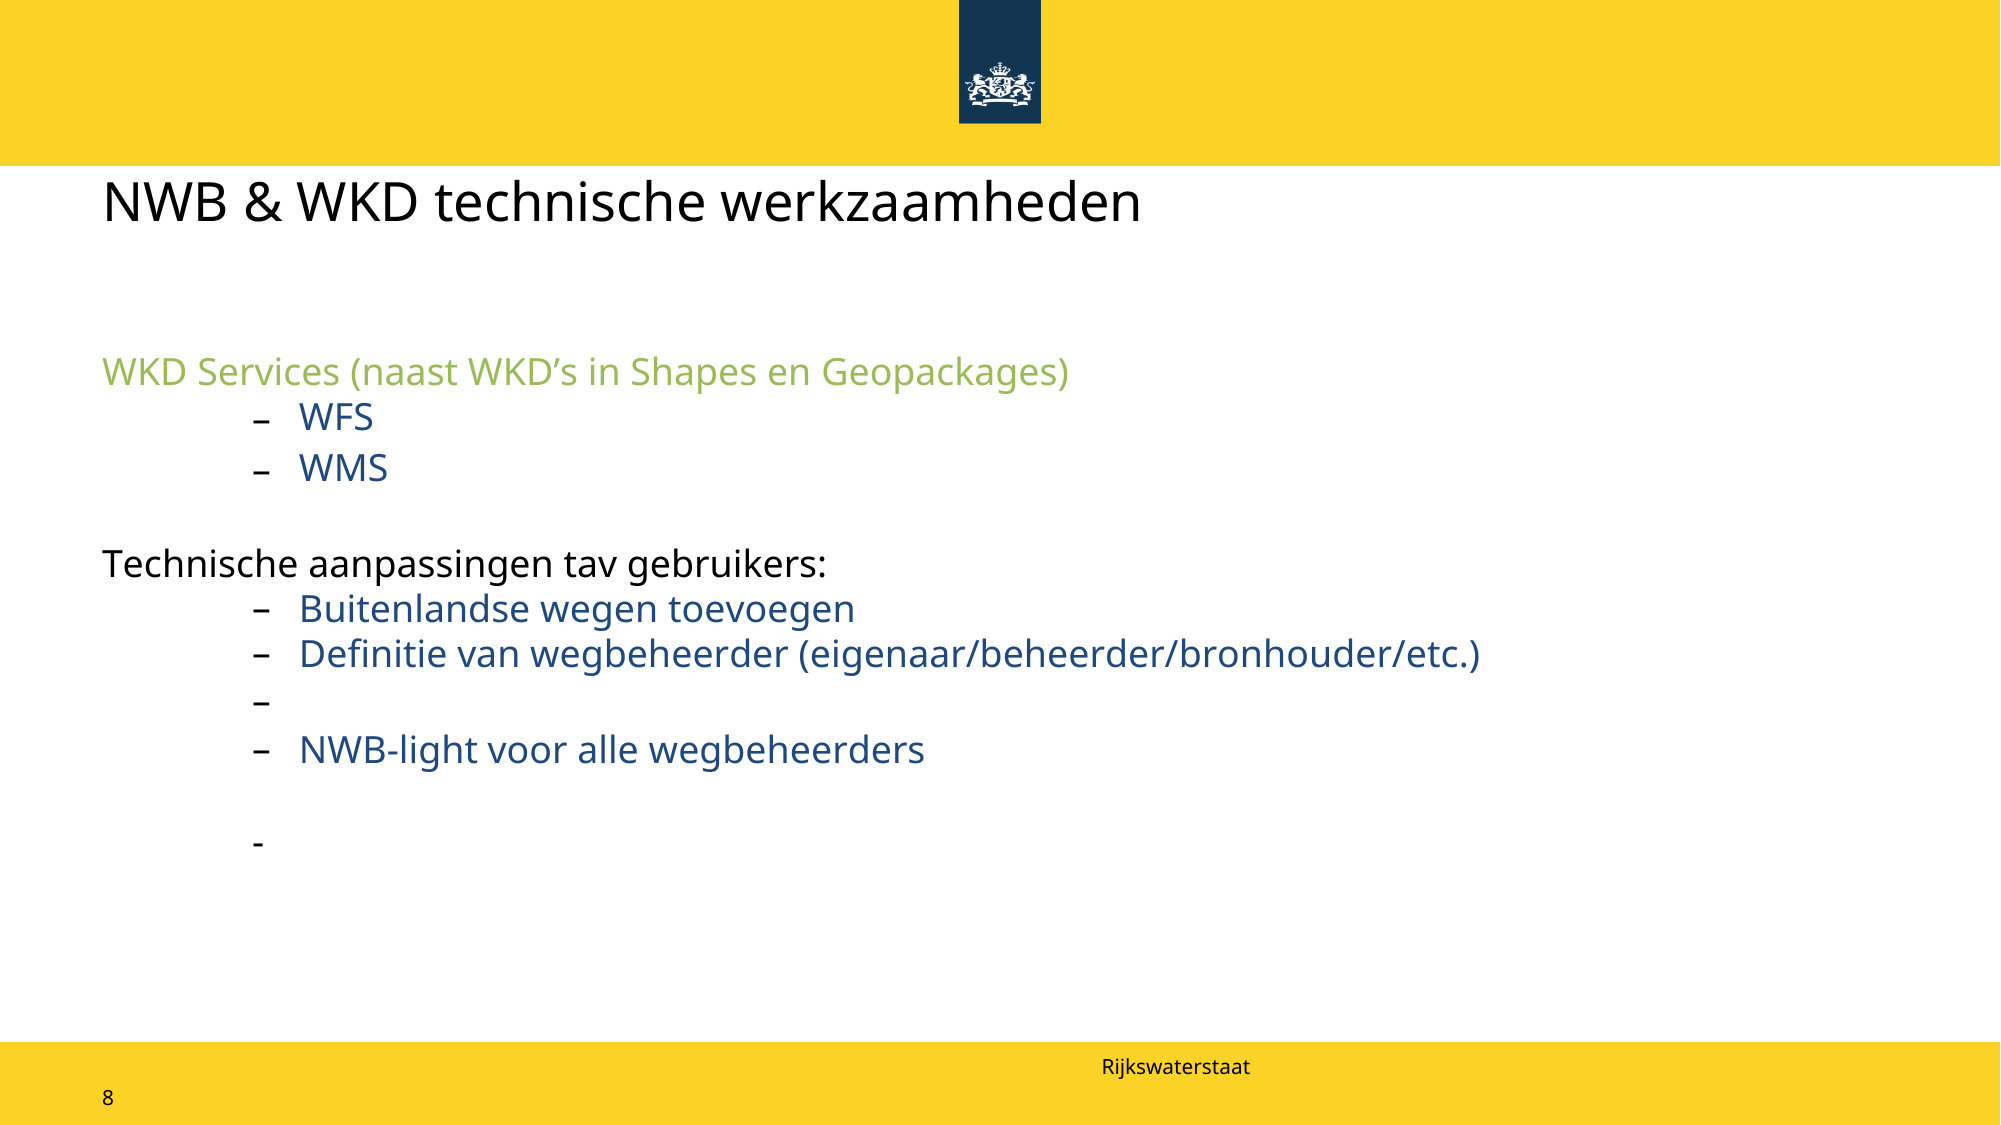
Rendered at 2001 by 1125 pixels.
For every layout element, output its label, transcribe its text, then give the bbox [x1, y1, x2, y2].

list WKD Services (naast WKD’s in Shapes en Geopackages) WFS WMS Technische aanpassingen tav gebruikers: Buitenlandse wegen toevoegen Definitie van wegbeheerder (eigenaar/beheerder/bronhouder/etc.) NWB-light voor alle wegbeheerders [102, 302, 1940, 1019]
text_box 8 [102, 1084, 519, 1105]
title NWB & WKD technische werkzaamheden [102, 162, 1940, 244]
